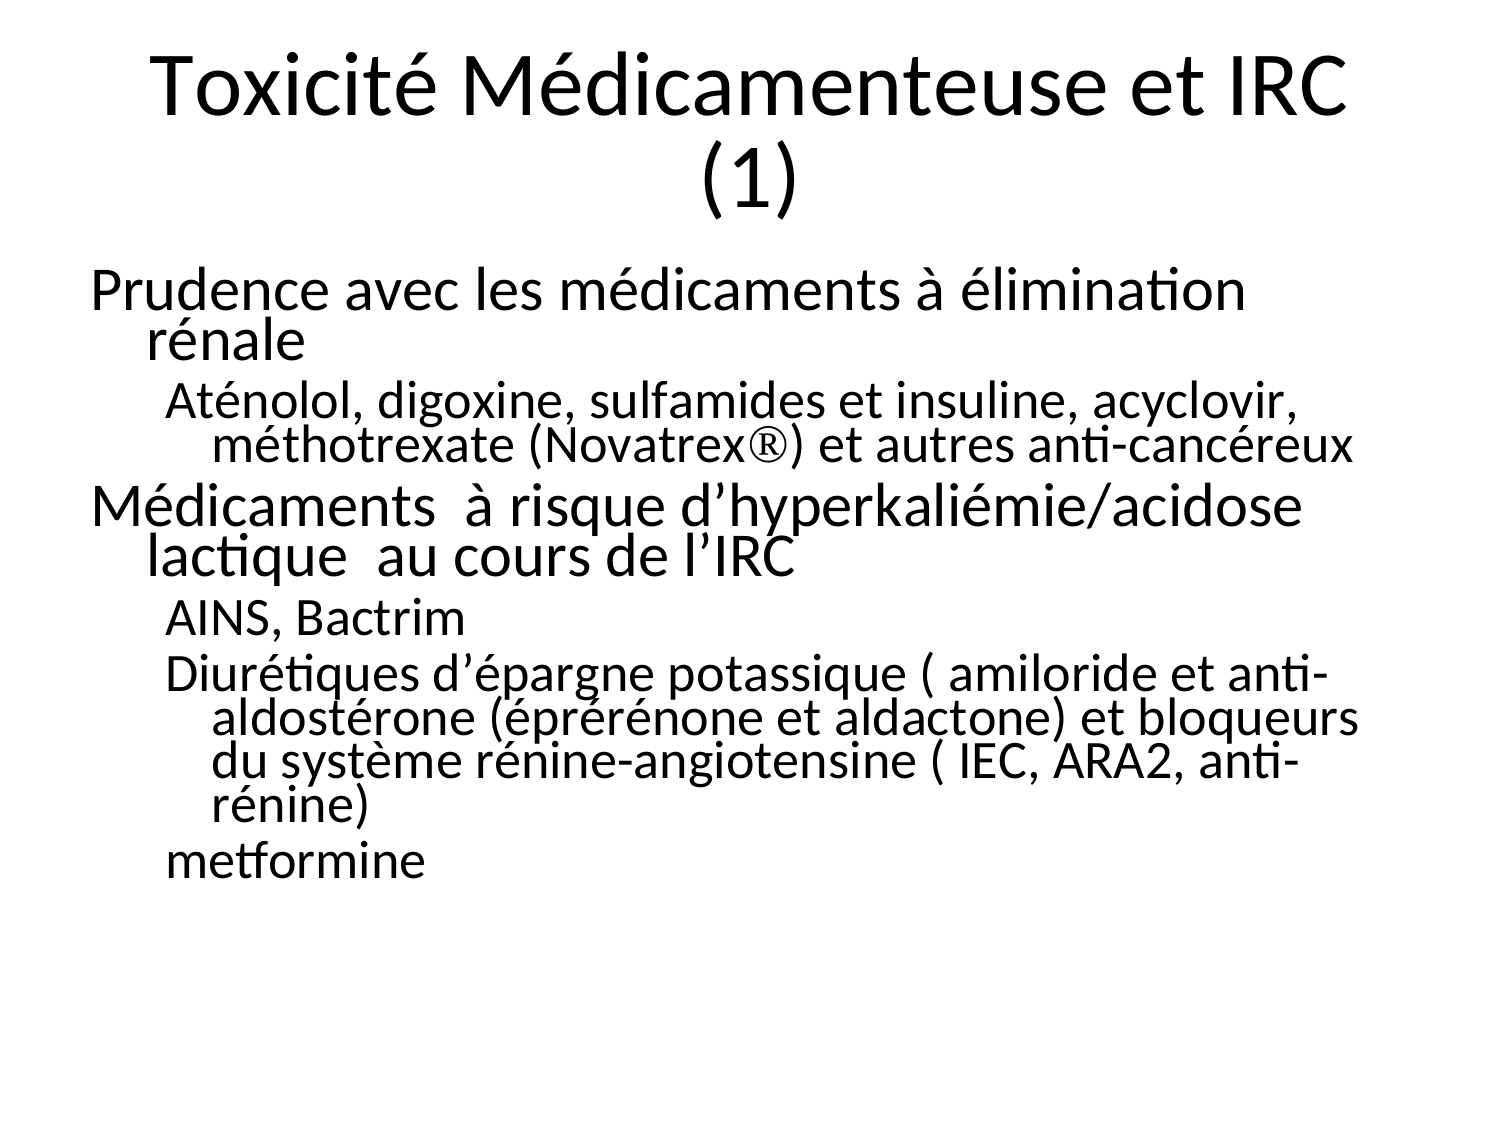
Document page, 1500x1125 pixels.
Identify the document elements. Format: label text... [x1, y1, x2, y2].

list Prudence avec les médicaments à élimination rénale Aténolol, digoxine, sulfamides et insuline, acyclovir, méthotrexate (Novatrex) et autres anti-cancéreux Médicaments à risque d’hyperkaliémie/acidose lactique au cours de l’IRC AINS, Bactrim Diurétiques d’épargne potassique ( amiloride et anti-aldostérone (éprérénone et aldactone) et bloqueurs du système rénine-angiotensine ( IEC, ARA2, anti-rénine) metformine [75, 262, 1426, 1006]
title Toxicité Médicamenteuse et IRC (1) [75, 21, 1426, 257]
